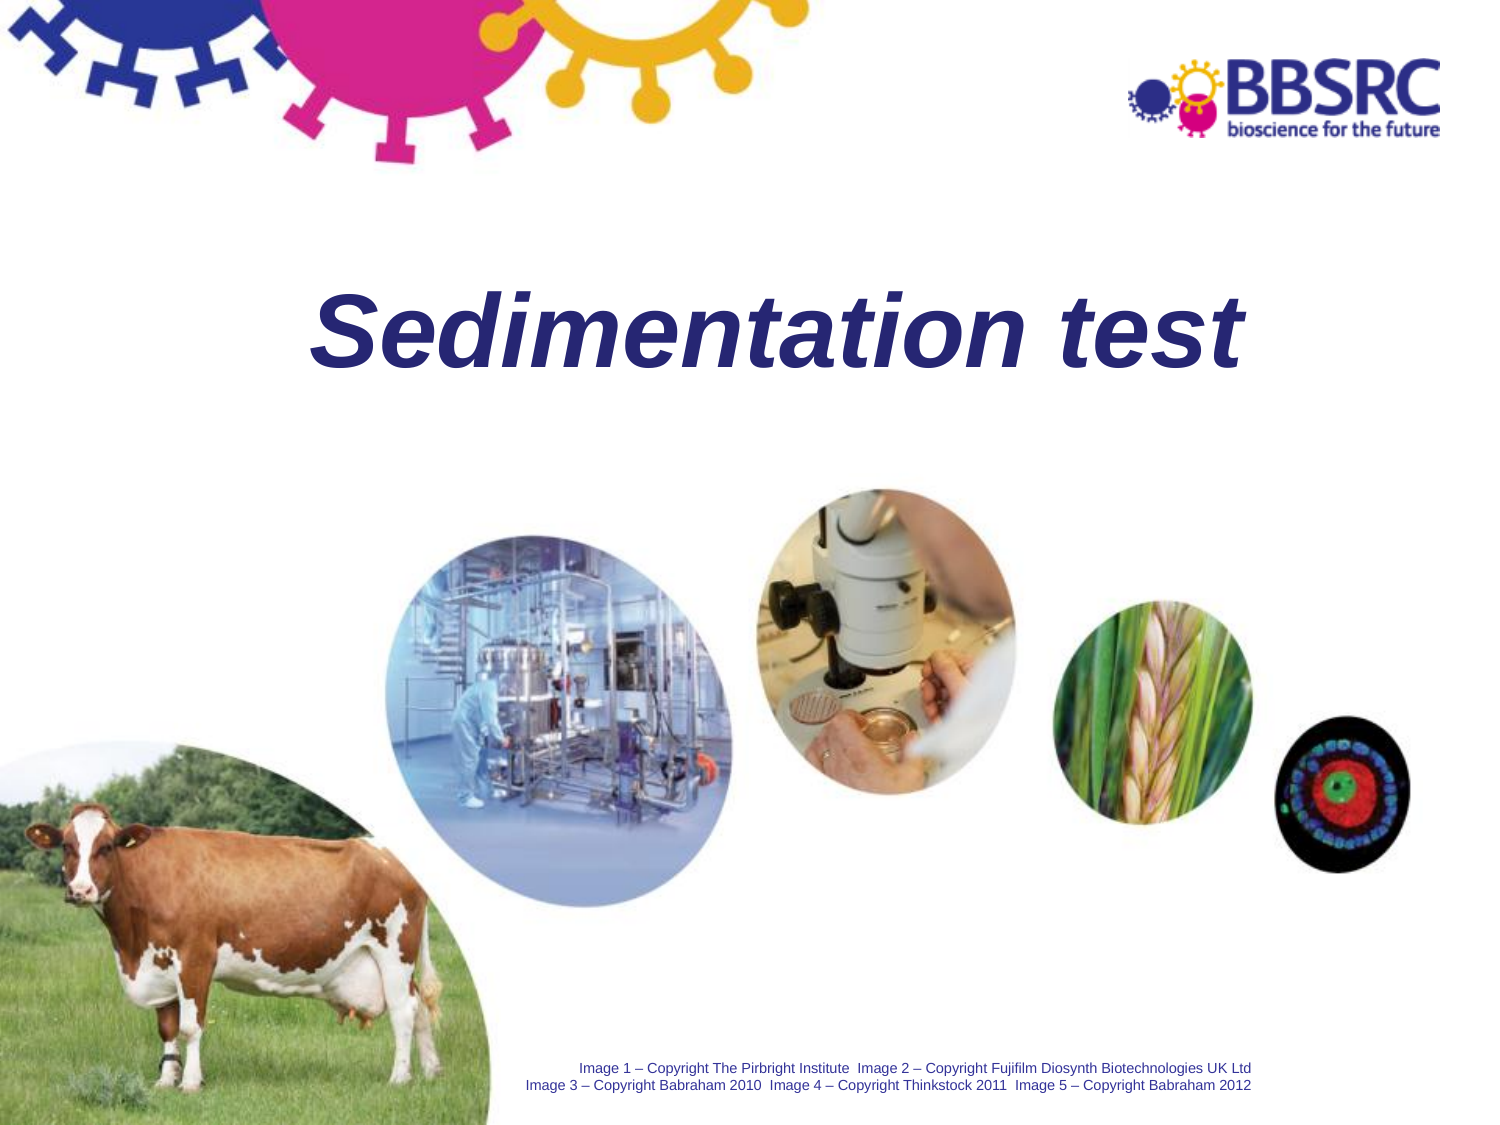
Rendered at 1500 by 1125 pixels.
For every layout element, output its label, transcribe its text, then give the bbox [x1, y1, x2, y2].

list Sedimentation test [64, 255, 1436, 398]
